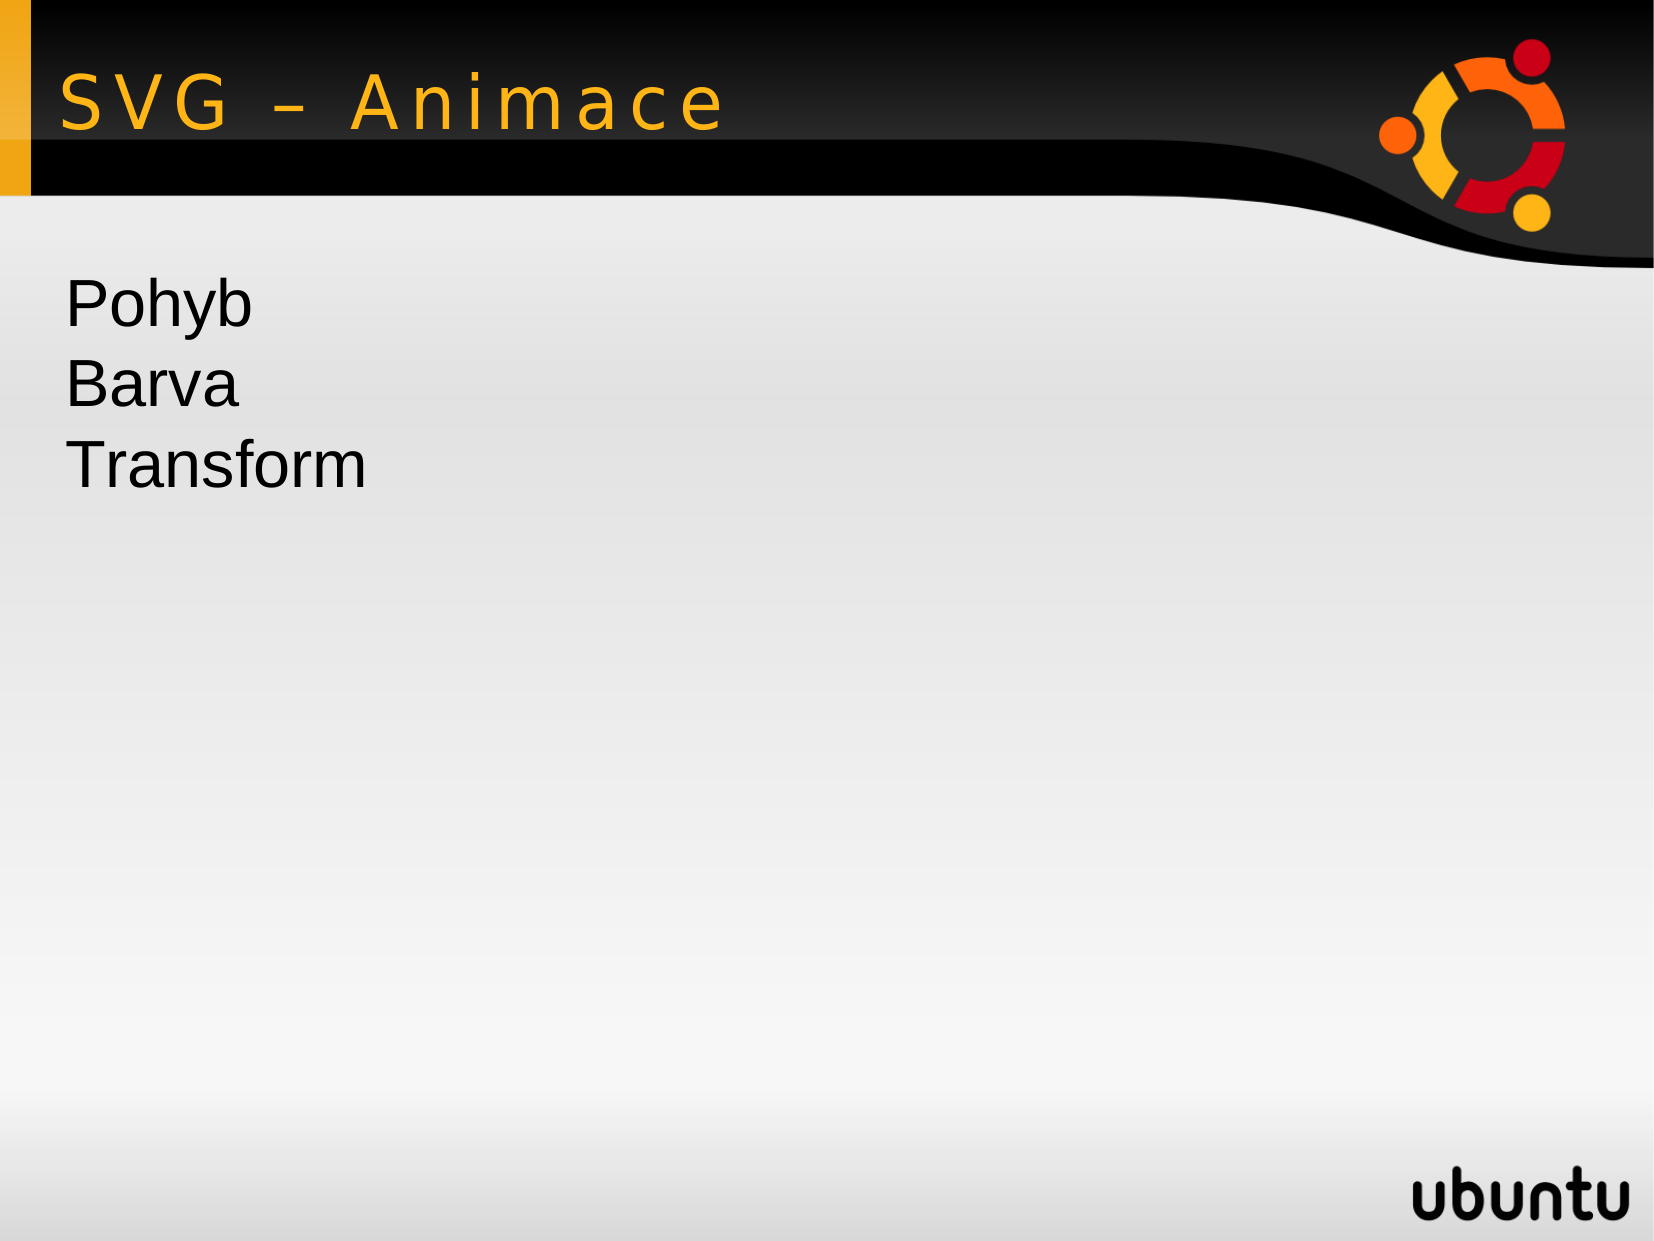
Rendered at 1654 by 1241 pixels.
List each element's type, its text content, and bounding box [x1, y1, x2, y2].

list Pohyb Barva Transform [47, 265, 1536, 1085]
title SVG – Animace [59, 29, 1270, 178]
picture [0, 0, 1654, 1241]
